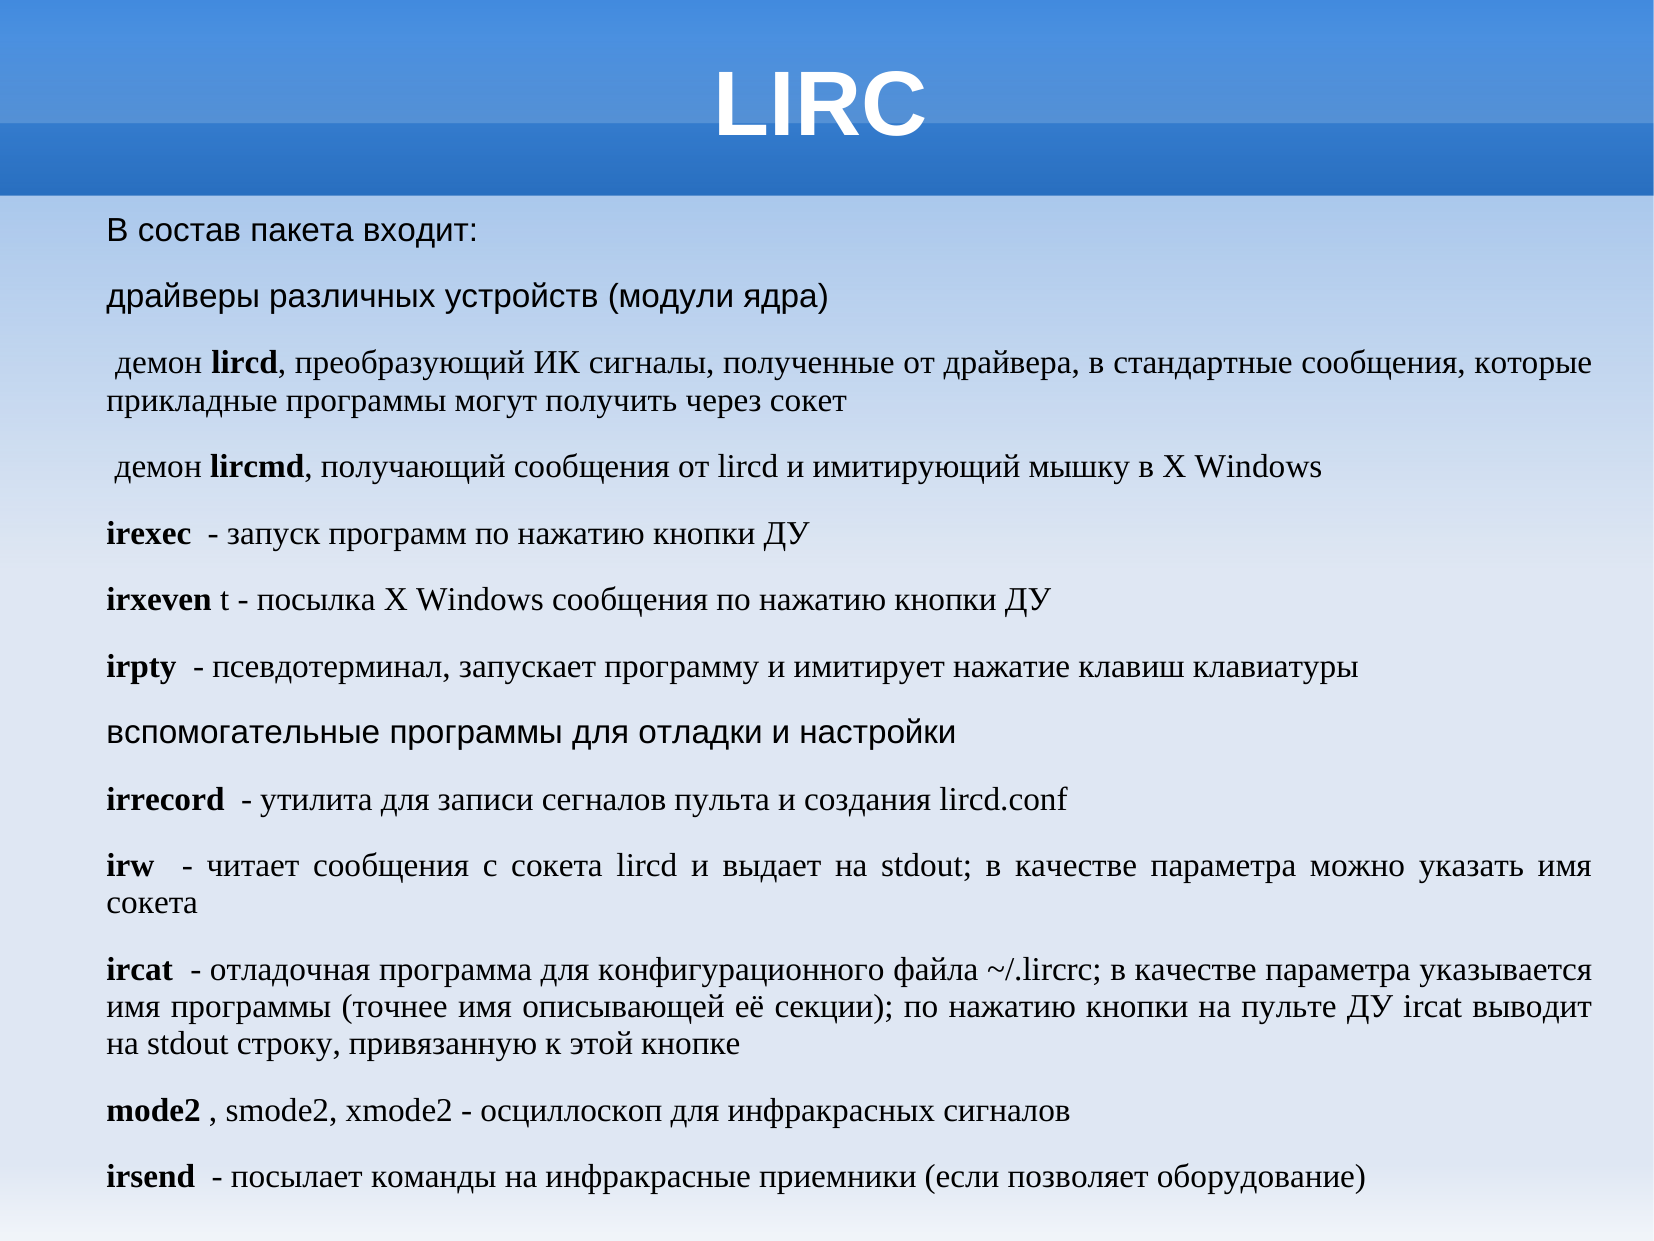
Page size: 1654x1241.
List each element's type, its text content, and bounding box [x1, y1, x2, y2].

picture [0, 0, 1654, 1241]
title LIRC [76, 7, 1565, 200]
list В состав пакета входит: драйверы различных устройств (модули ядра) демон lircd, преобразующий ИК сигналы, полученные от драйвера, в стандартные сообщения, которые прикладные программы могут получить через сокет демон lircmd, получающий сообщения от lircd и имитирующий мышку в X Windows irexec - запуск программ по нажатию кнопки ДУ irxeven t - посылка X Windows сообщения по нажатию кнопки ДУ irpty - псевдотерминал, запускает программу и имитирует нажатие клавиш клавиатуры вспомогательные программы для отладки и настройки irrecord - утилита для записи сегналов пульта и создания lircd.conf irw - читает сообщения с сокета lircd и выдает на stdout; в качестве параметра можно указать имя сокета ircat - отладочная программа для конфигурационного файла ~/.lircrc; в качестве параметра указывается имя программы (точнее имя описывающей её секции); по нажатию кнопки на пульте ДУ ircat выводит на stdout строку, привязанную к этой кнопке mode2 , smode2, xmode2 - осциллоскоп для инфракрасных сигналов irsend - посылает команды на инфракрасные приемники (если позволяет оборудование) [106, 211, 1595, 1195]
